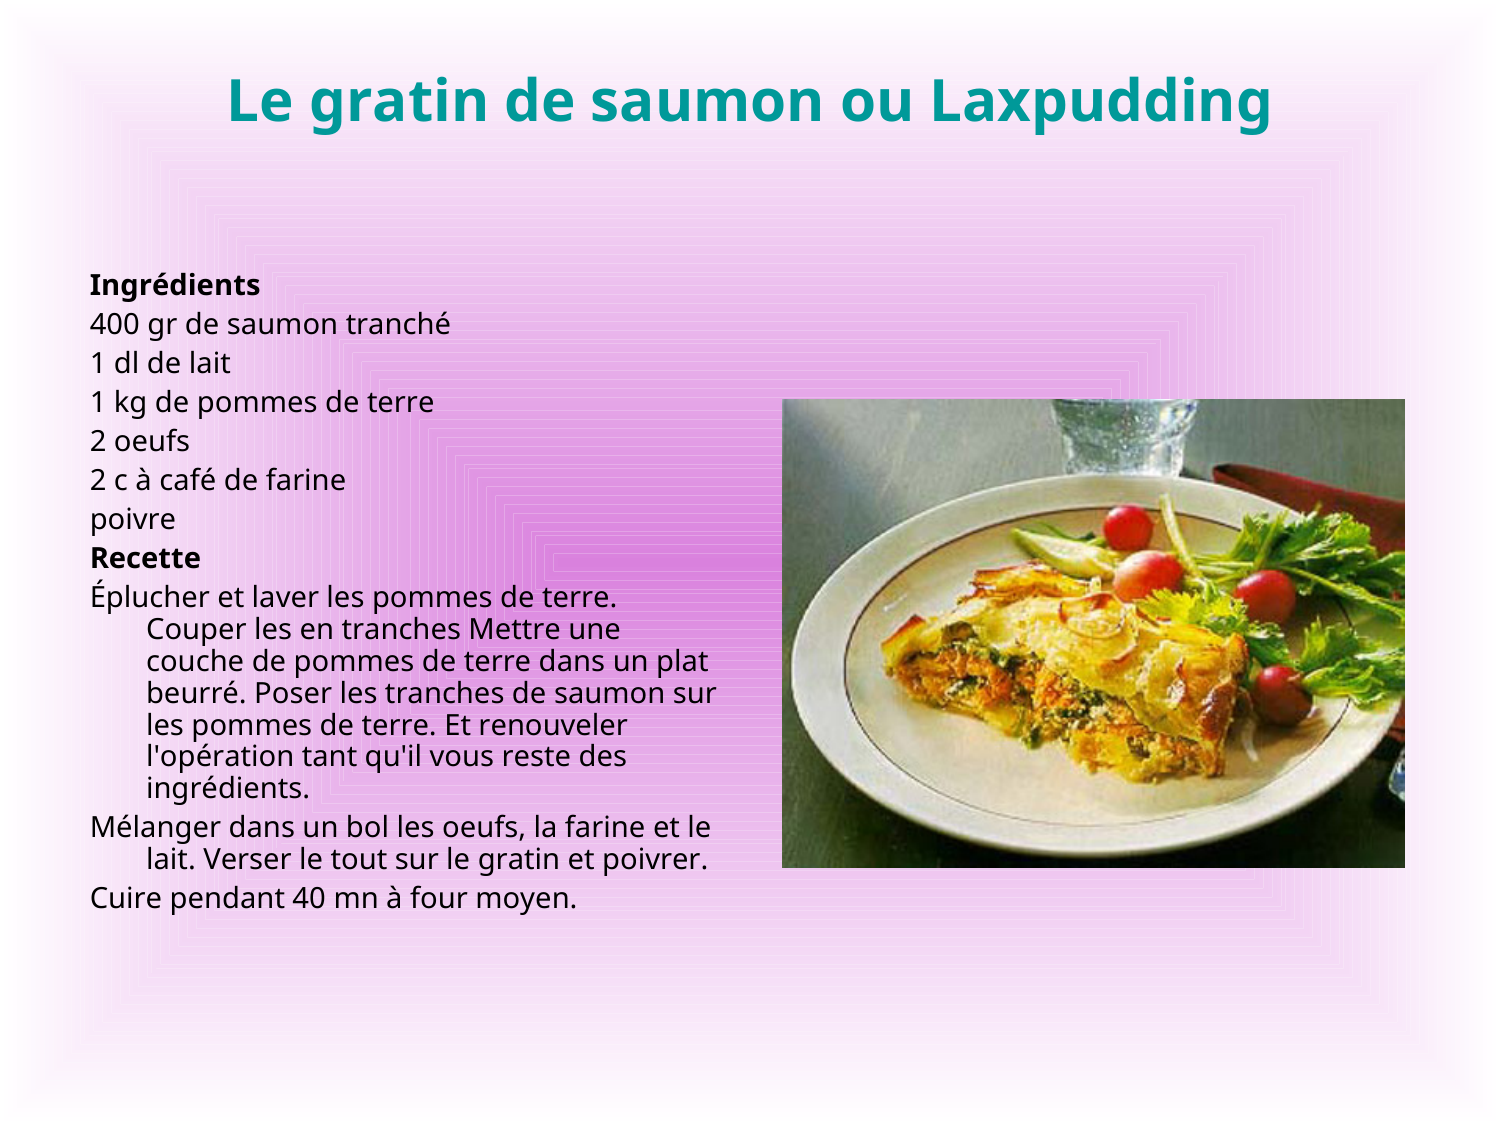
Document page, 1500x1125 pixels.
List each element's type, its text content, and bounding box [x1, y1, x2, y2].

picture [782, 399, 1405, 868]
title Le gratin de saumon ou Laxpudding [75, 45, 1426, 233]
list Ingrédients 400 gr de saumon tranché 1 dl de lait 1 kg de pommes de terre 2 oeufs 2 c à café de farine poivre Recette Éplucher et laver les pommes de terre. Couper les en tranches Mettre une couche de pommes de terre dans un plat beurré. Poser les tranches de saumon sur les pommes de terre. Et renouveler l'opération tant qu'il vous reste des ingrédients. Mélanger dans un bol les oeufs, la farine et le lait. Verser le tout sur le gratin et poivrer. Cuire pendant 40 mn à four moyen. [75, 262, 738, 1006]
